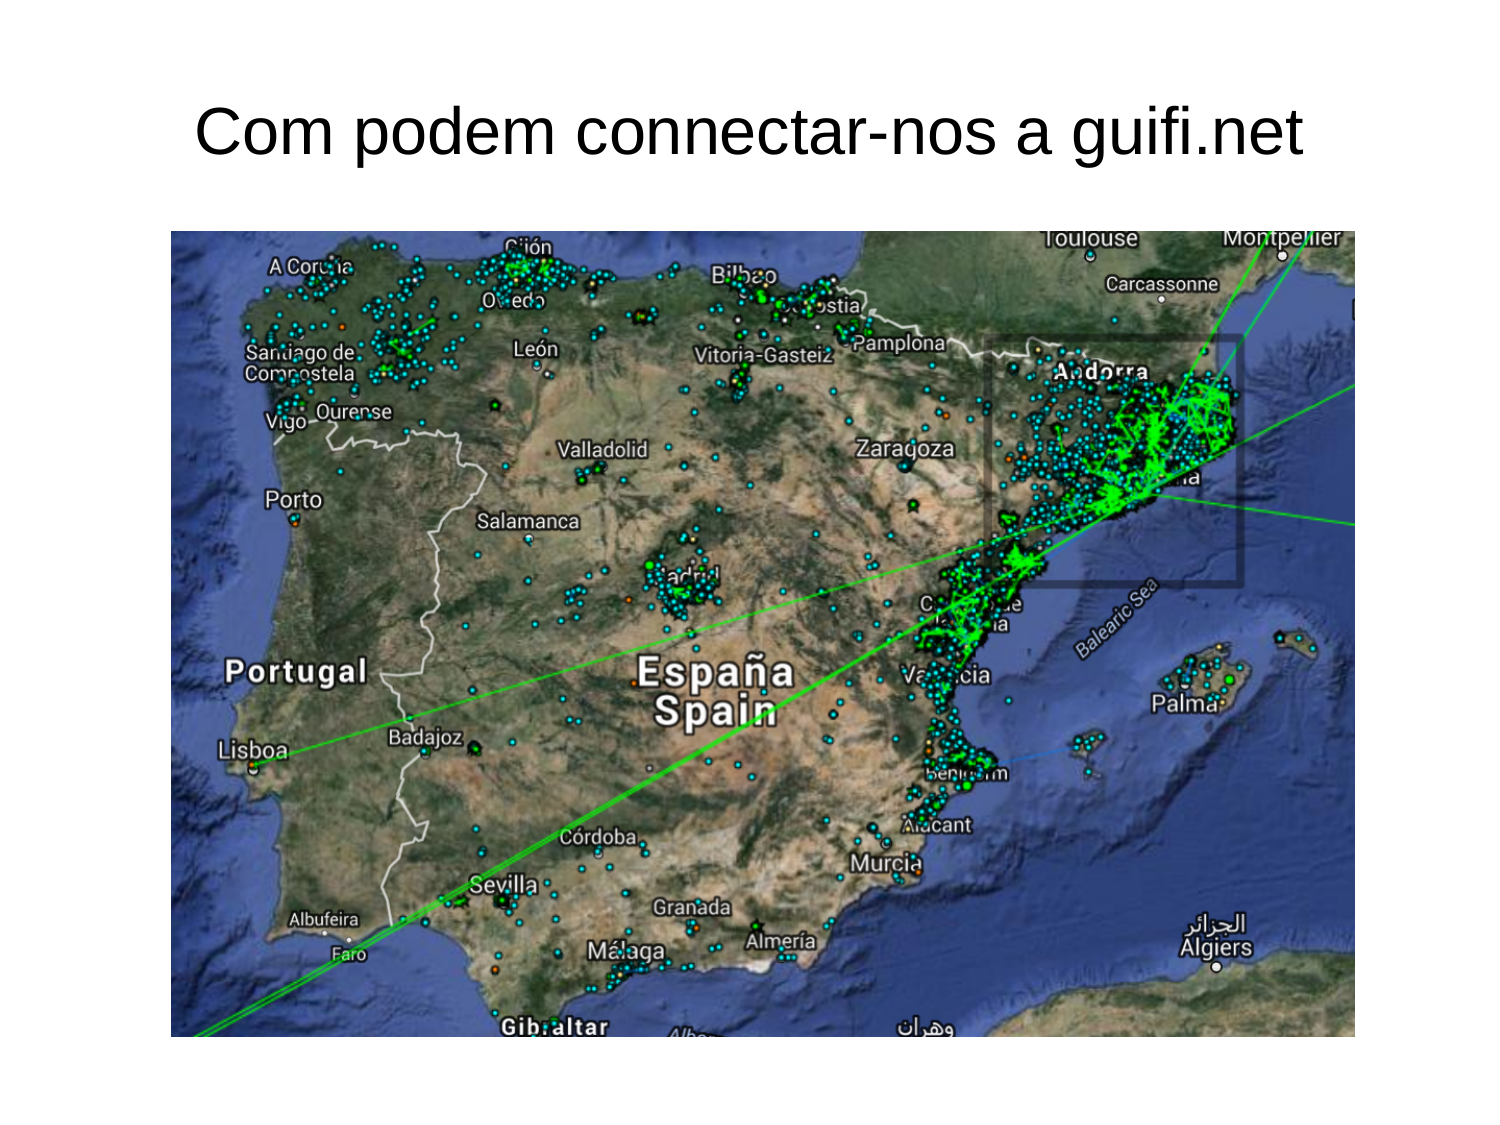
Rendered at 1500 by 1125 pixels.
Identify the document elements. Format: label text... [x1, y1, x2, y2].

text_box Com podem connectar-nos a guifi.net [118, 80, 1382, 199]
picture [171, 231, 1355, 1037]
